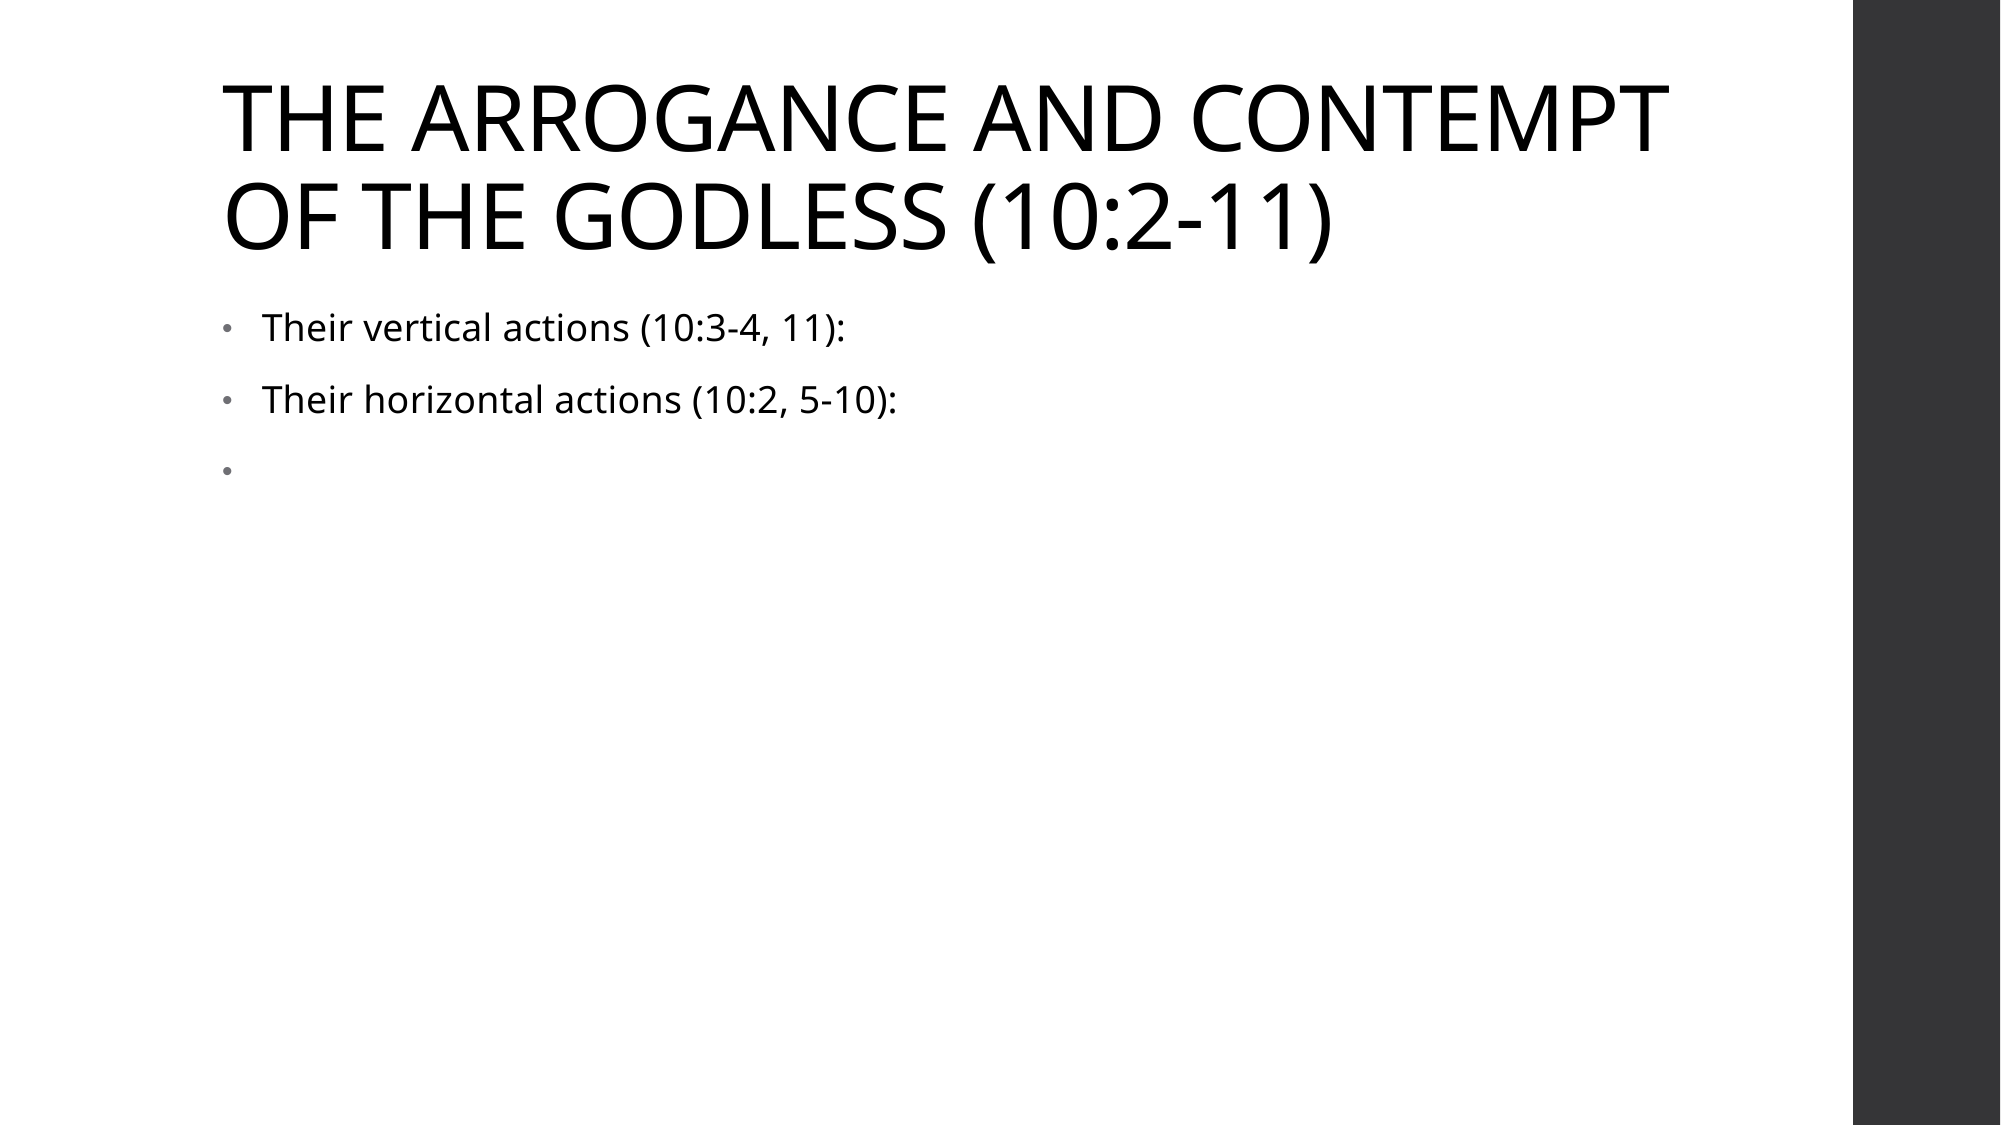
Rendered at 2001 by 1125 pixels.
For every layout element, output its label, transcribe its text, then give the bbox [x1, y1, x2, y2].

list Their vertical actions (10:3-4, 11): Their horizontal actions (10:2, 5-10): [206, 299, 1617, 1014]
title THE ARROGANCE AND CONTEMPT OF THE GODLESS (10:2-11) [206, 60, 1797, 278]
